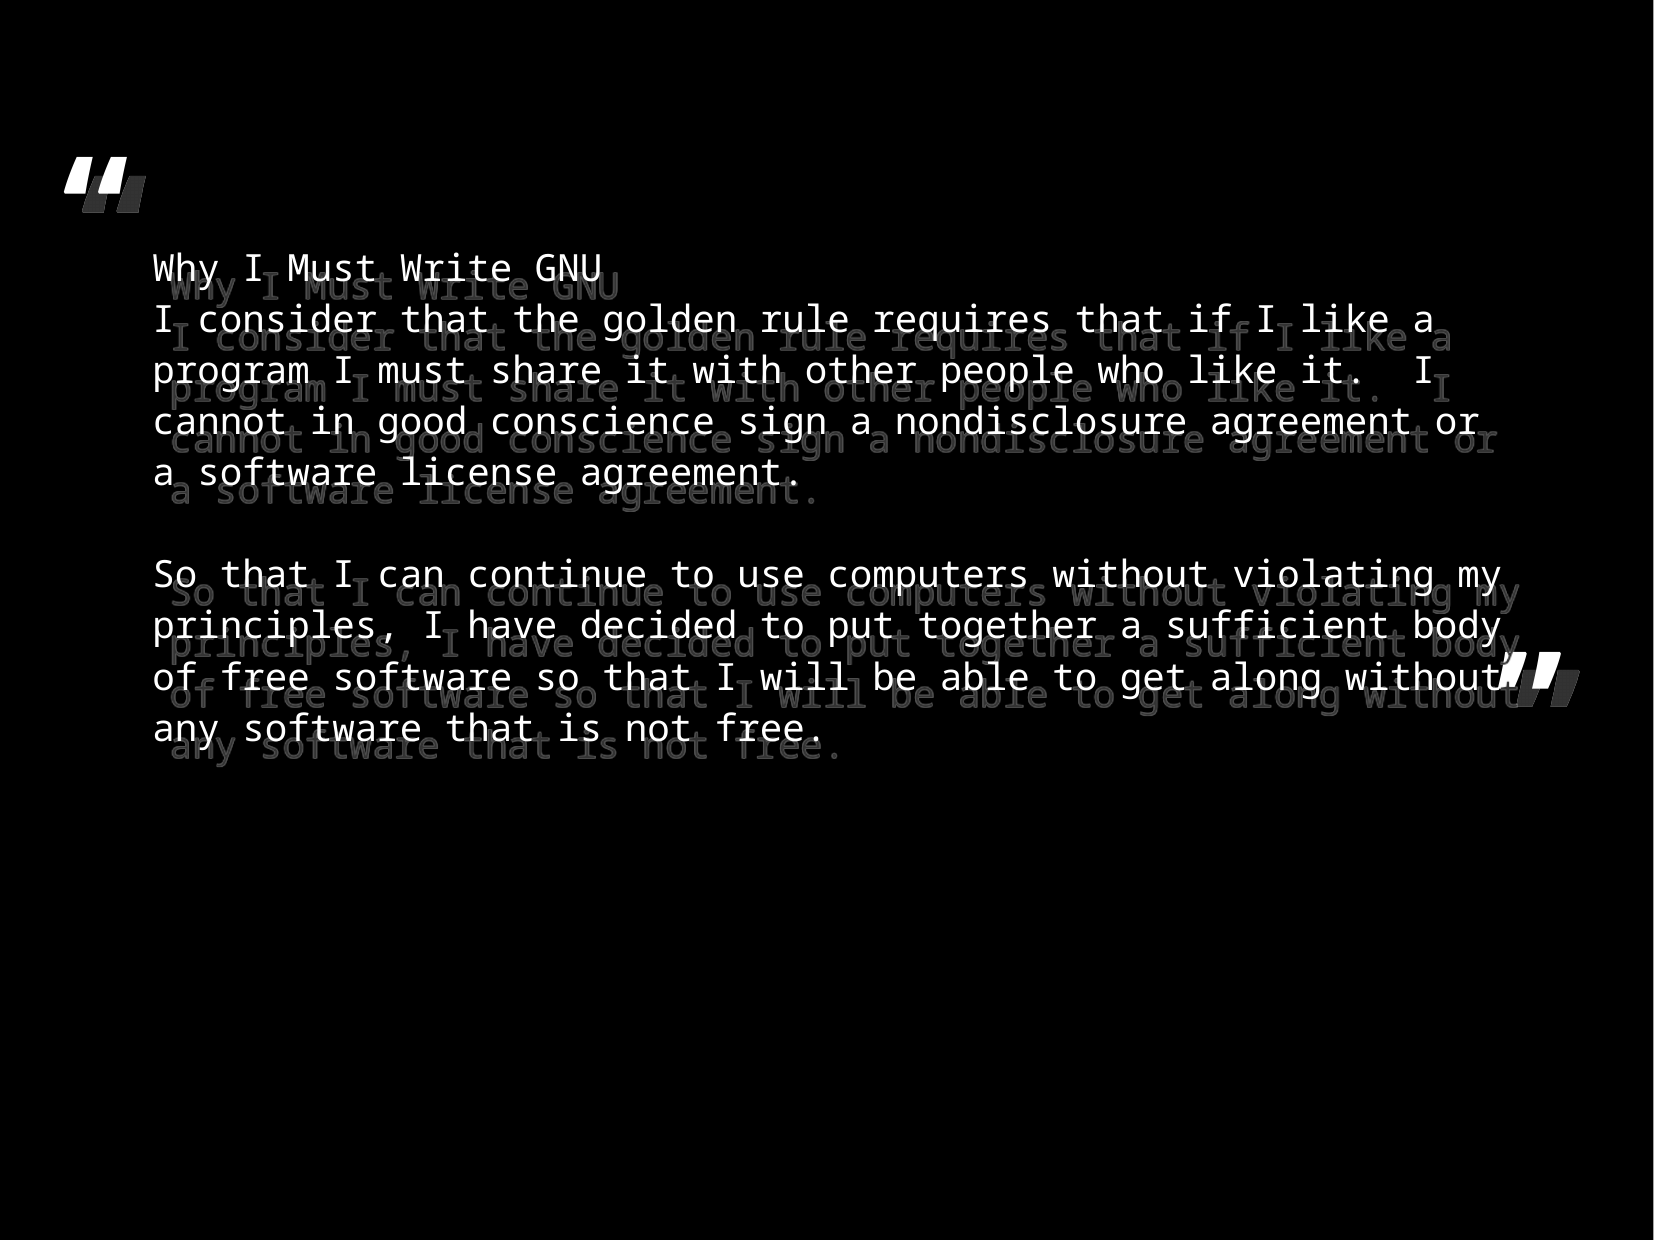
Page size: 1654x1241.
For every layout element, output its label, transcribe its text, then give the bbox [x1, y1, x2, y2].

text_box “ [47, 97, 159, 341]
text_box Why I Must Write GNU I consider that the golden rule requires that if I like a program I must share it with other people who like it. I cannot in good conscience sign a nondisclosure agreement or a software license agreement. So that I can continue to use computers without violating my principles, I have decided to put together a sufficient body of free software so that I will be able to get along without any software that is not free. [137, 234, 1540, 675]
text_box ” [1481, 591, 1593, 835]
text_box ” [1481, 675, 1491, 703]
